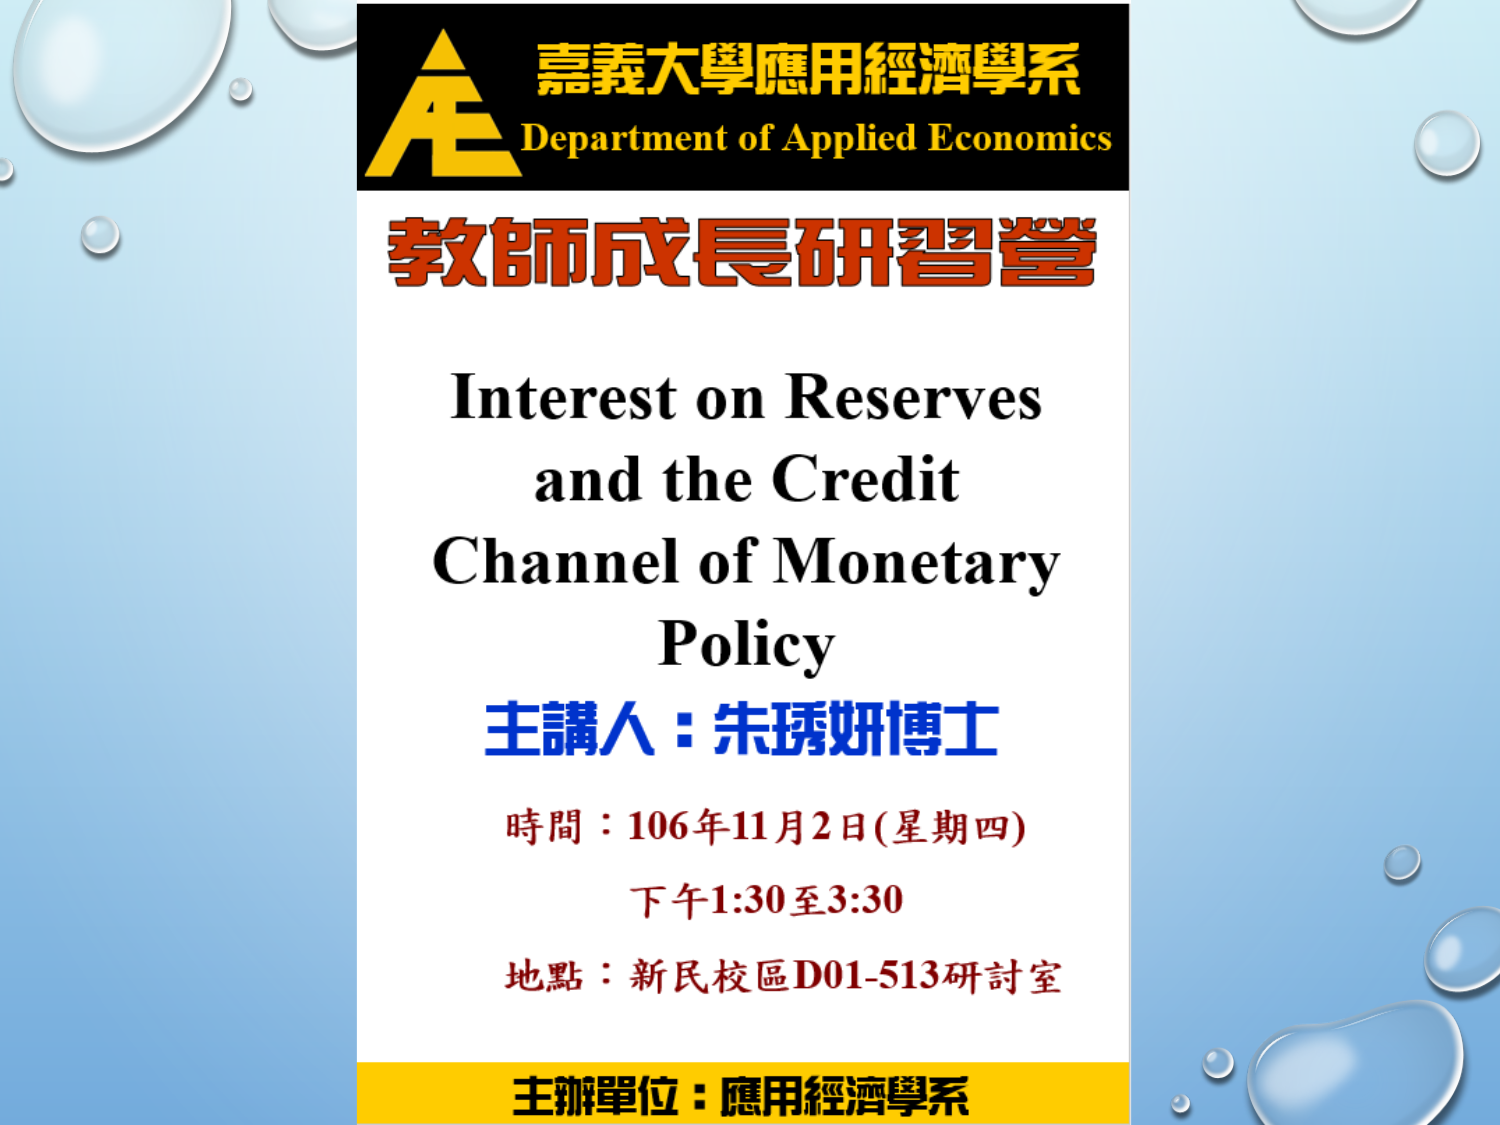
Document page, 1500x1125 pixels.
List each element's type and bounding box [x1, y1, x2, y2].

picture [356, 0, 1132, 1125]
